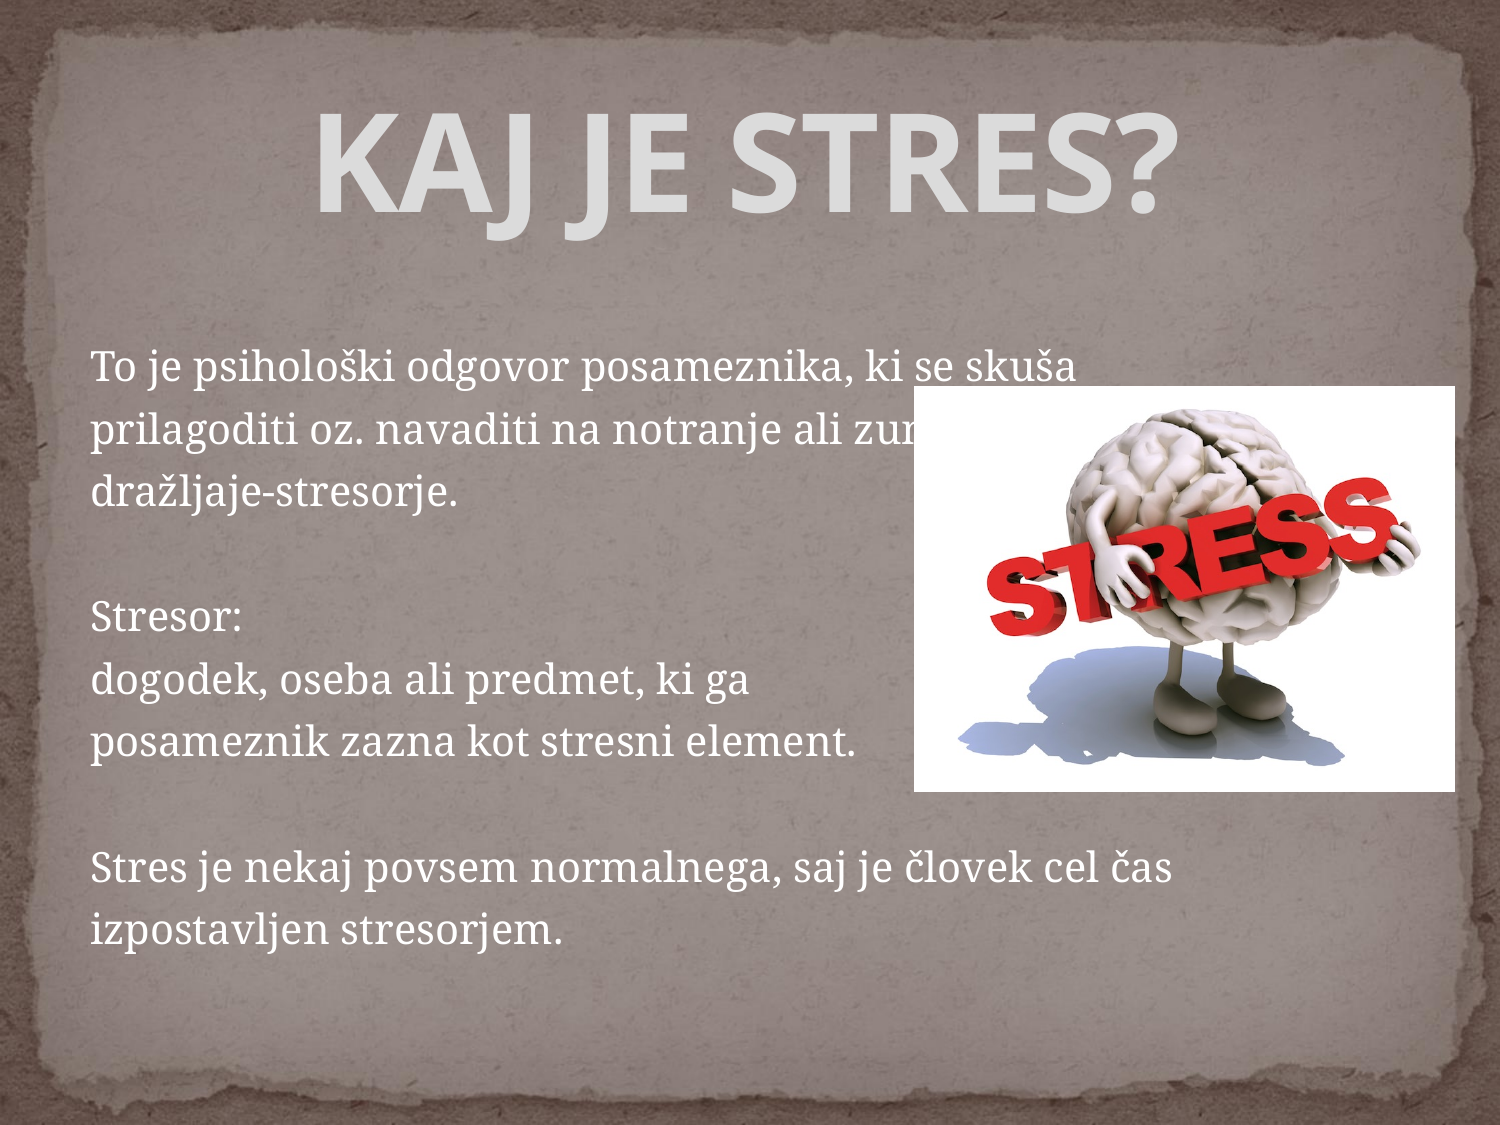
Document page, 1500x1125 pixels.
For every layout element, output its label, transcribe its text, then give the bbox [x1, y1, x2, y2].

list To je psihološki odgovor posameznika, ki se skuša prilagoditi oz. navaditi na notranje ali zunanje dražljaje-stresorje. Stresor: dogodek, oseba ali predmet, ki ga posameznik zazna kot stresni element. Stres je nekaj povsem normalnega, saj je človek cel čas izpostavljen stresorjem. [75, 249, 1425, 1000]
title KAJ JE STRES? [70, 46, 1421, 247]
picture [0, 0, 1500, 1125]
